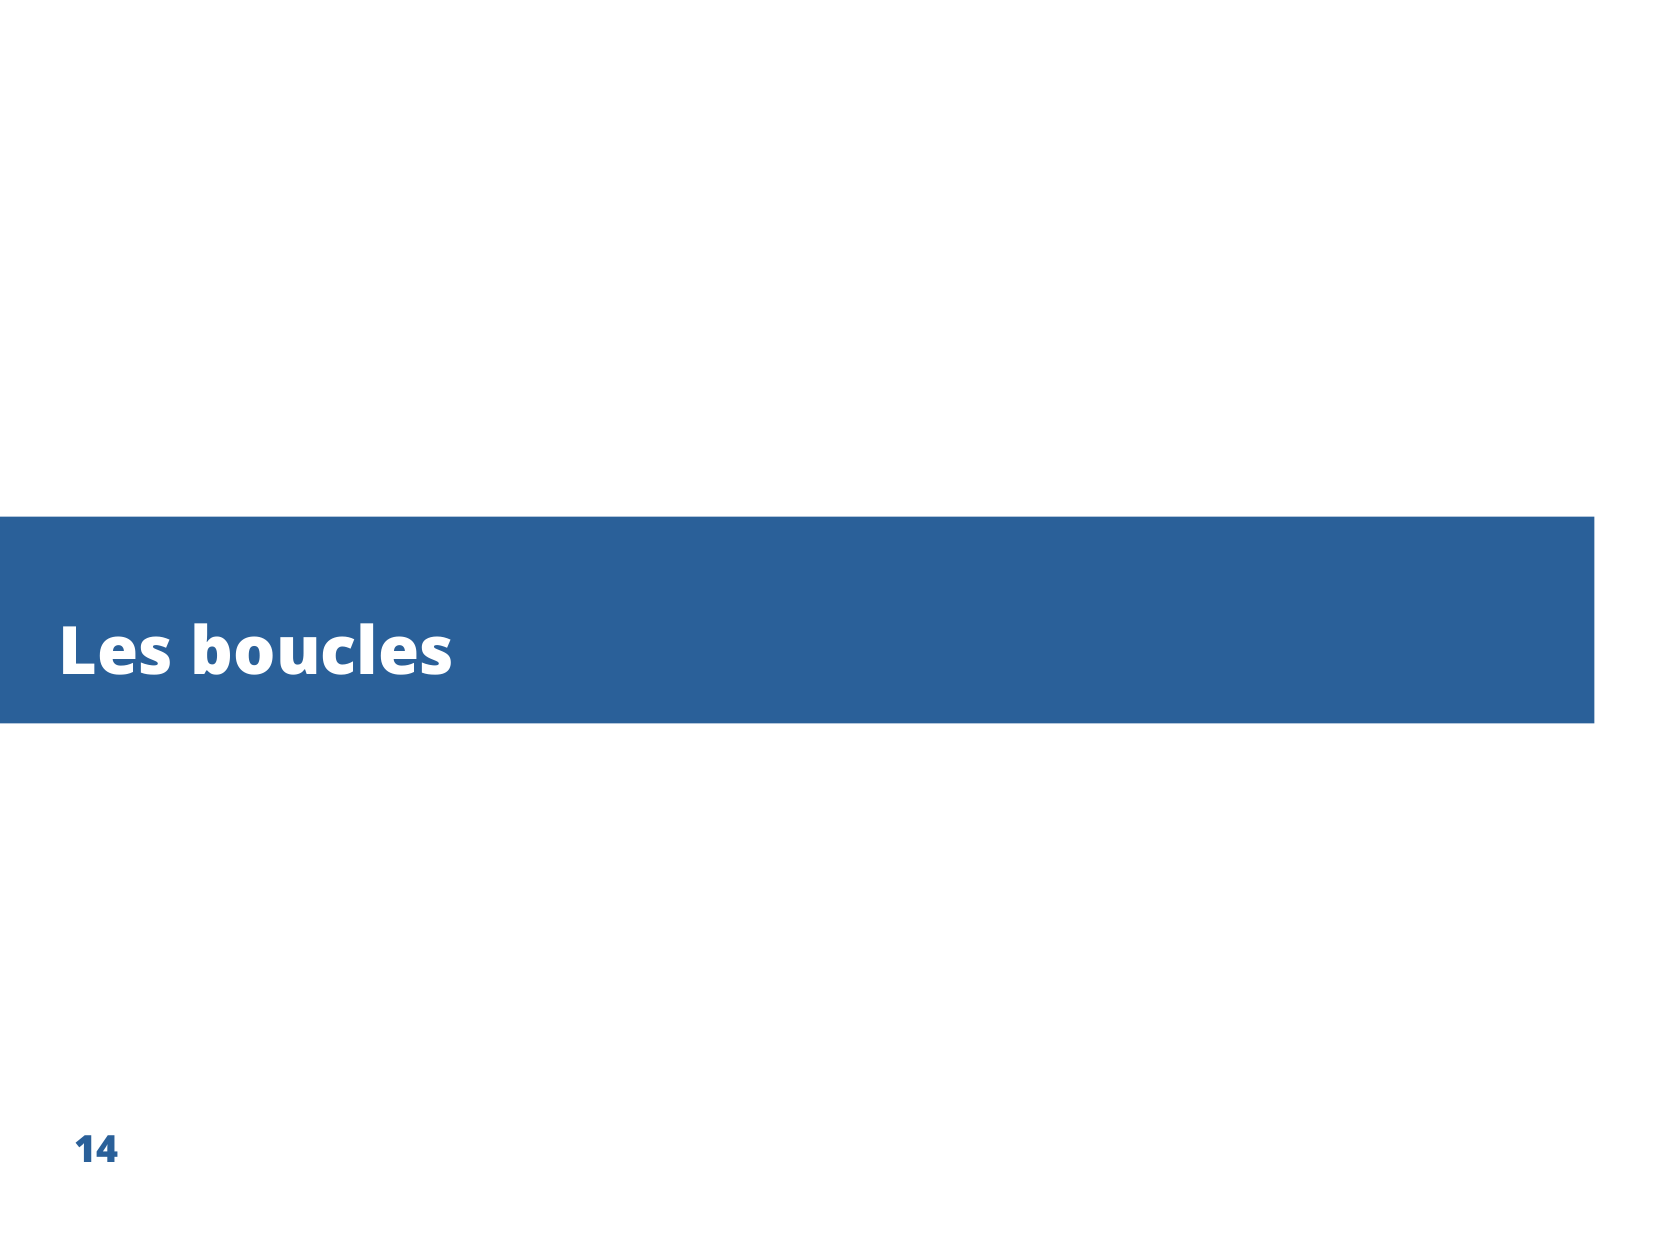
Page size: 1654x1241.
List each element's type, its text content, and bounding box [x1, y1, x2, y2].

title Les boucles [59, 546, 1595, 694]
